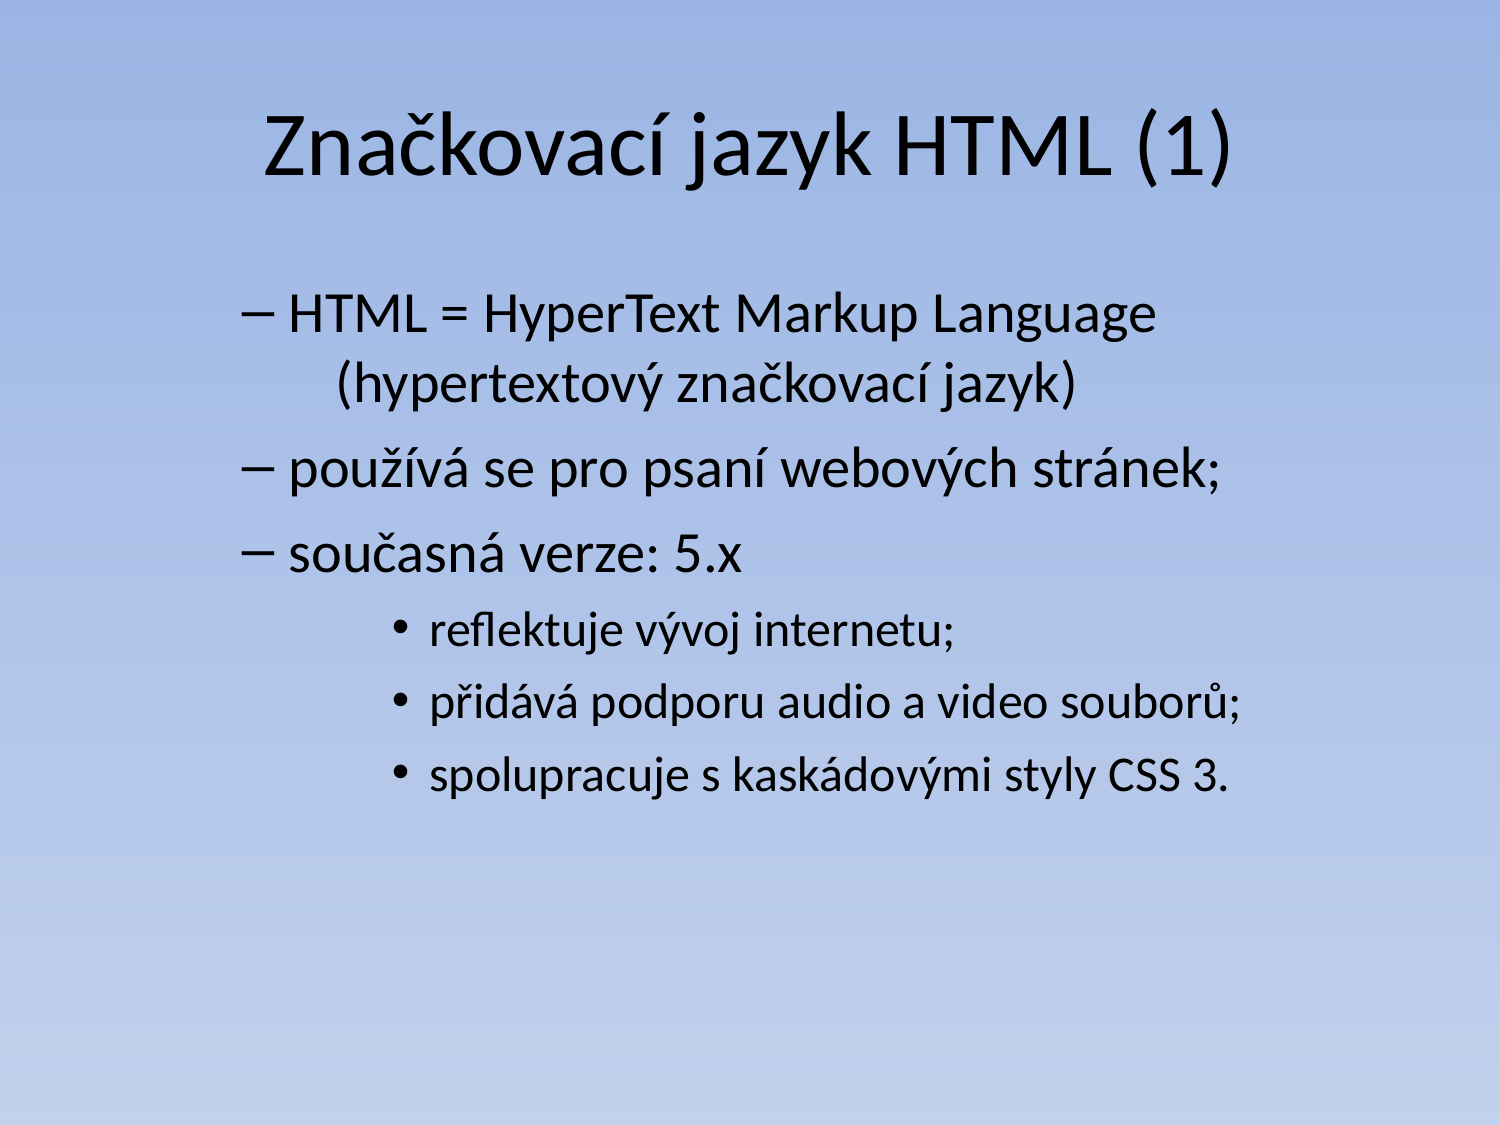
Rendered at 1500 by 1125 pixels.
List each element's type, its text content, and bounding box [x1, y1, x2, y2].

title Značkovací jazyk HTML (1) [75, 45, 1426, 233]
list HTML = HyperText Markup Language (hypertextový značkovací jazyk) používá se pro psaní webových stránek; současná verze: 5.x reflektuje vývoj internetu; přidává podporu audio a video souborů; spolupracuje s kaskádovými styly CSS 3. [76, 267, 1427, 1010]
